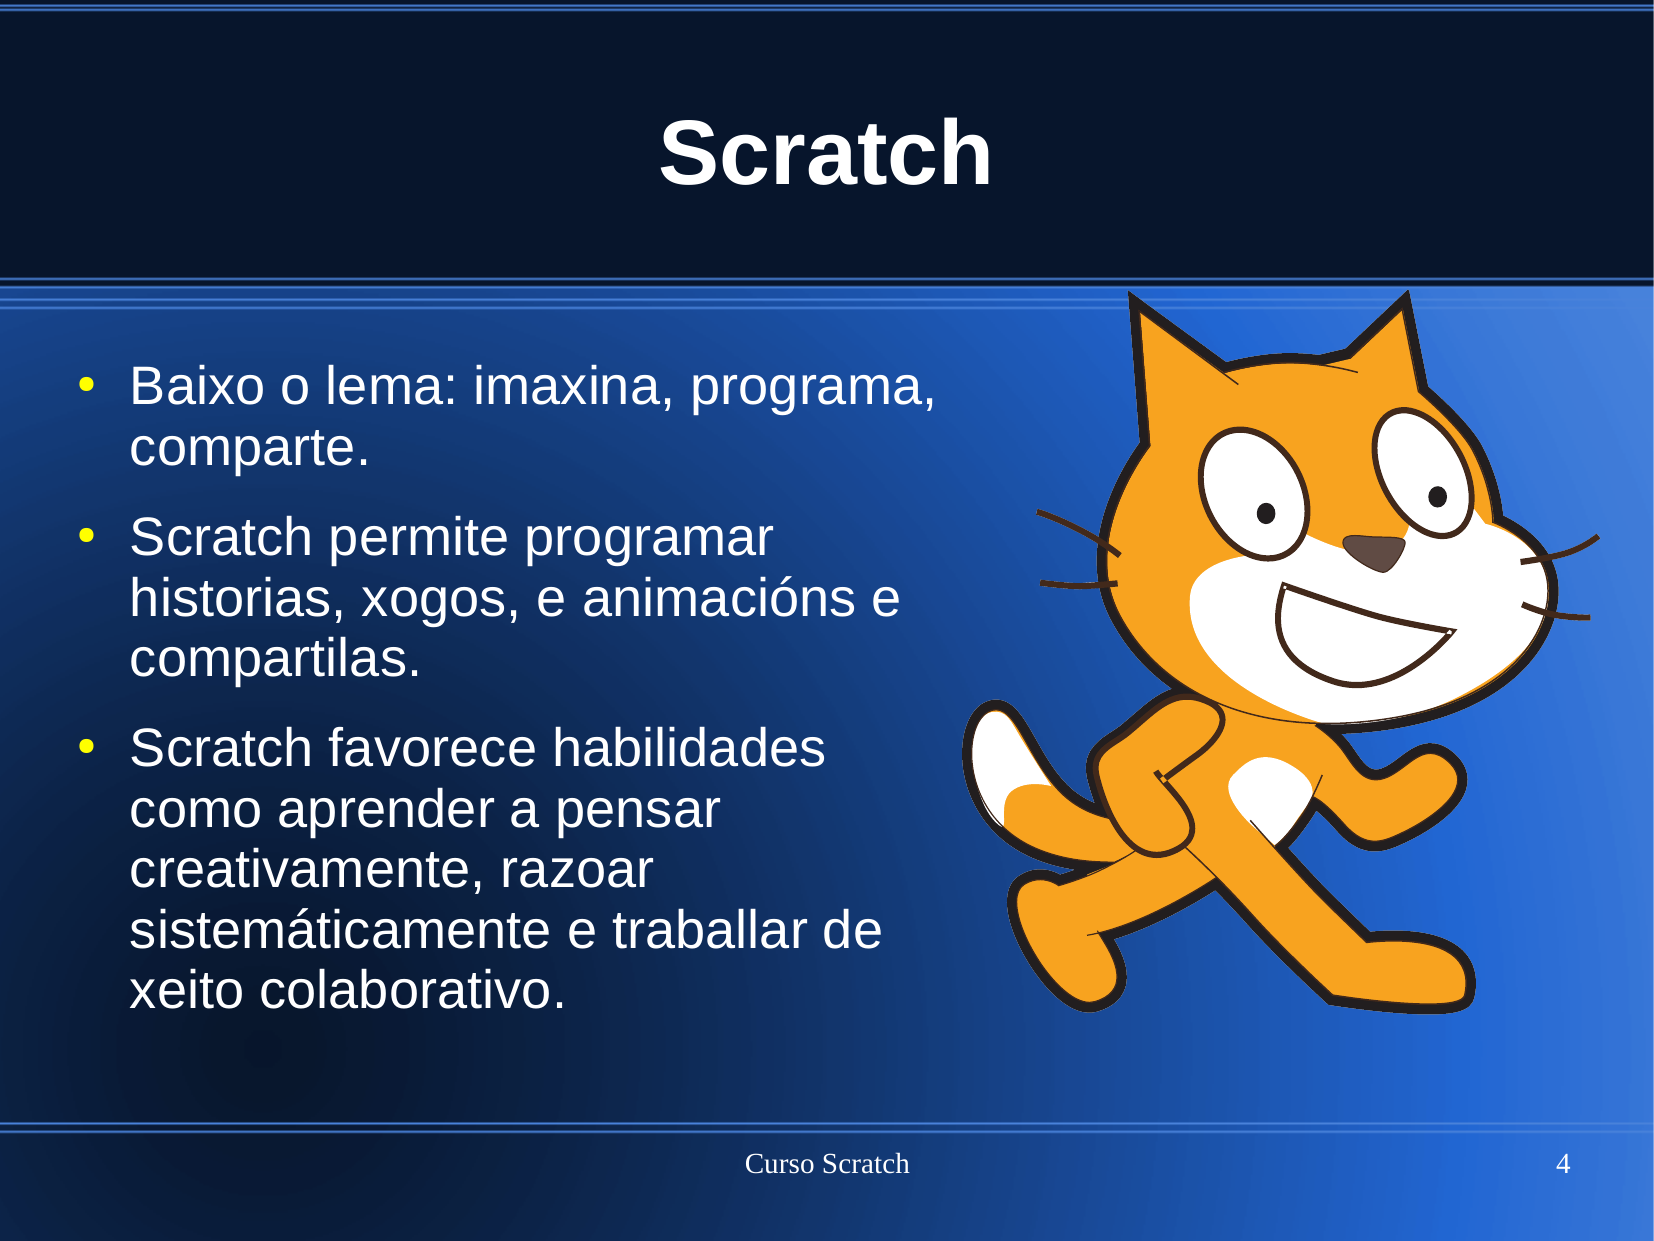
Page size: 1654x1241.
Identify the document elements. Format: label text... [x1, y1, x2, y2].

picture [0, 0, 1654, 1241]
list Baixo o lema: imaxina, programa, comparte. Scratch permite programar historias, xogos, e animacións e compartilas. Scratch favorece habilidades como aprender a pensar creativamente, razoar sistemáticamente e traballar de xeito colaborativo. [59, 265, 975, 1215]
title Scratch [82, 49, 1571, 257]
